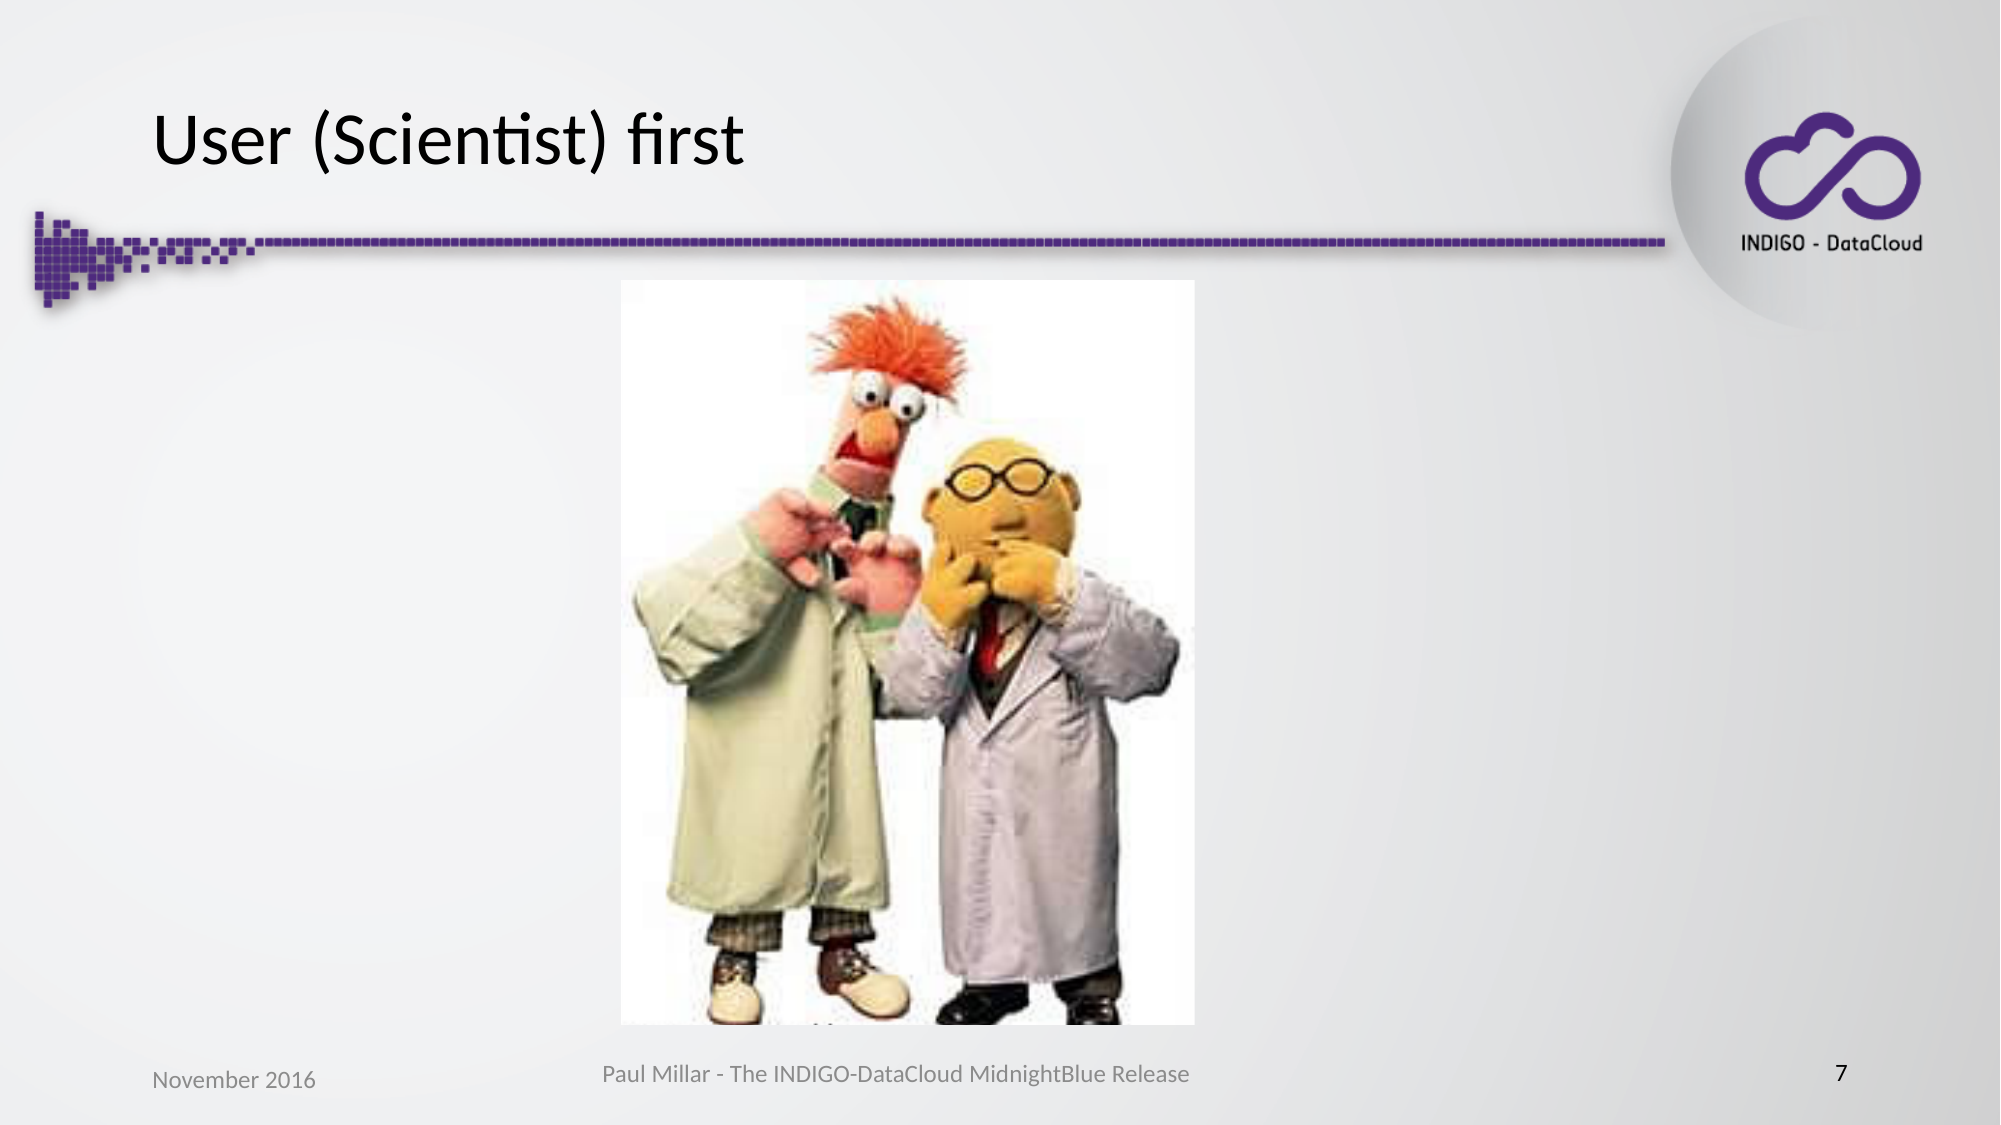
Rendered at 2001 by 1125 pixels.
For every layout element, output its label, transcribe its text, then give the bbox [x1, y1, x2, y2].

title User (Scientist) first [137, 31, 1863, 250]
picture [0, 0, 2000, 1125]
footer Paul Millar - The INDIGO-DataCloud MidnightBlue Release [587, 1042, 1413, 1103]
slide_number November 2016 [137, 1048, 588, 1109]
slide_number <number> [1702, 1041, 1863, 1102]
